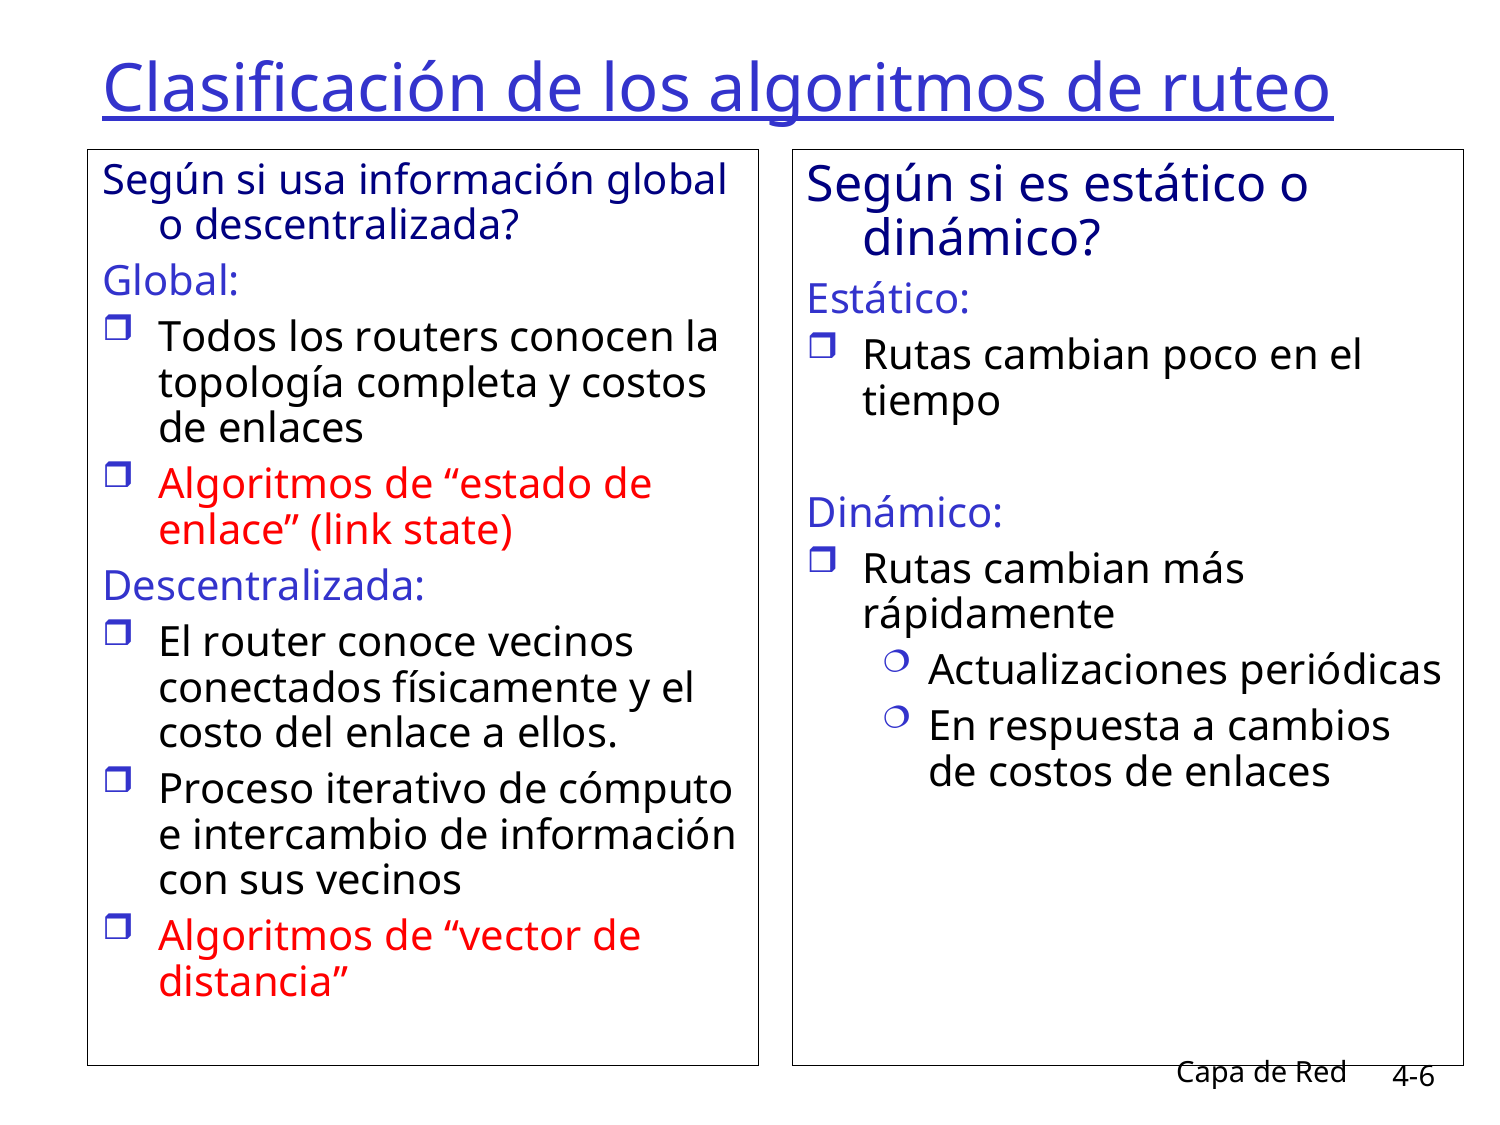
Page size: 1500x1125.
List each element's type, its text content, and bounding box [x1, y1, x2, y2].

list Según si es estático o dinámico? Estático: Rutas cambian poco en el tiempo Dinámico: Rutas cambian más rápidamente Actualizaciones periódicas En respuesta a cambios de costos de enlaces [792, 149, 1464, 1066]
list Según si usa información global o descentralizada? Global: Todos los routers conocen la topología completa y costos de enlaces Algoritmos de “estado de enlace” (link state) Descentralizada: El router conoce vecinos conectados físicamente y el costo del enlace a ellos. Proceso iterativo de cómputo e intercambio de información con sus vecinos Algoritmos de “vector de distancia” [87, 149, 759, 1066]
title Clasificación de los algoritmos de ruteo [87, 15, 1363, 158]
